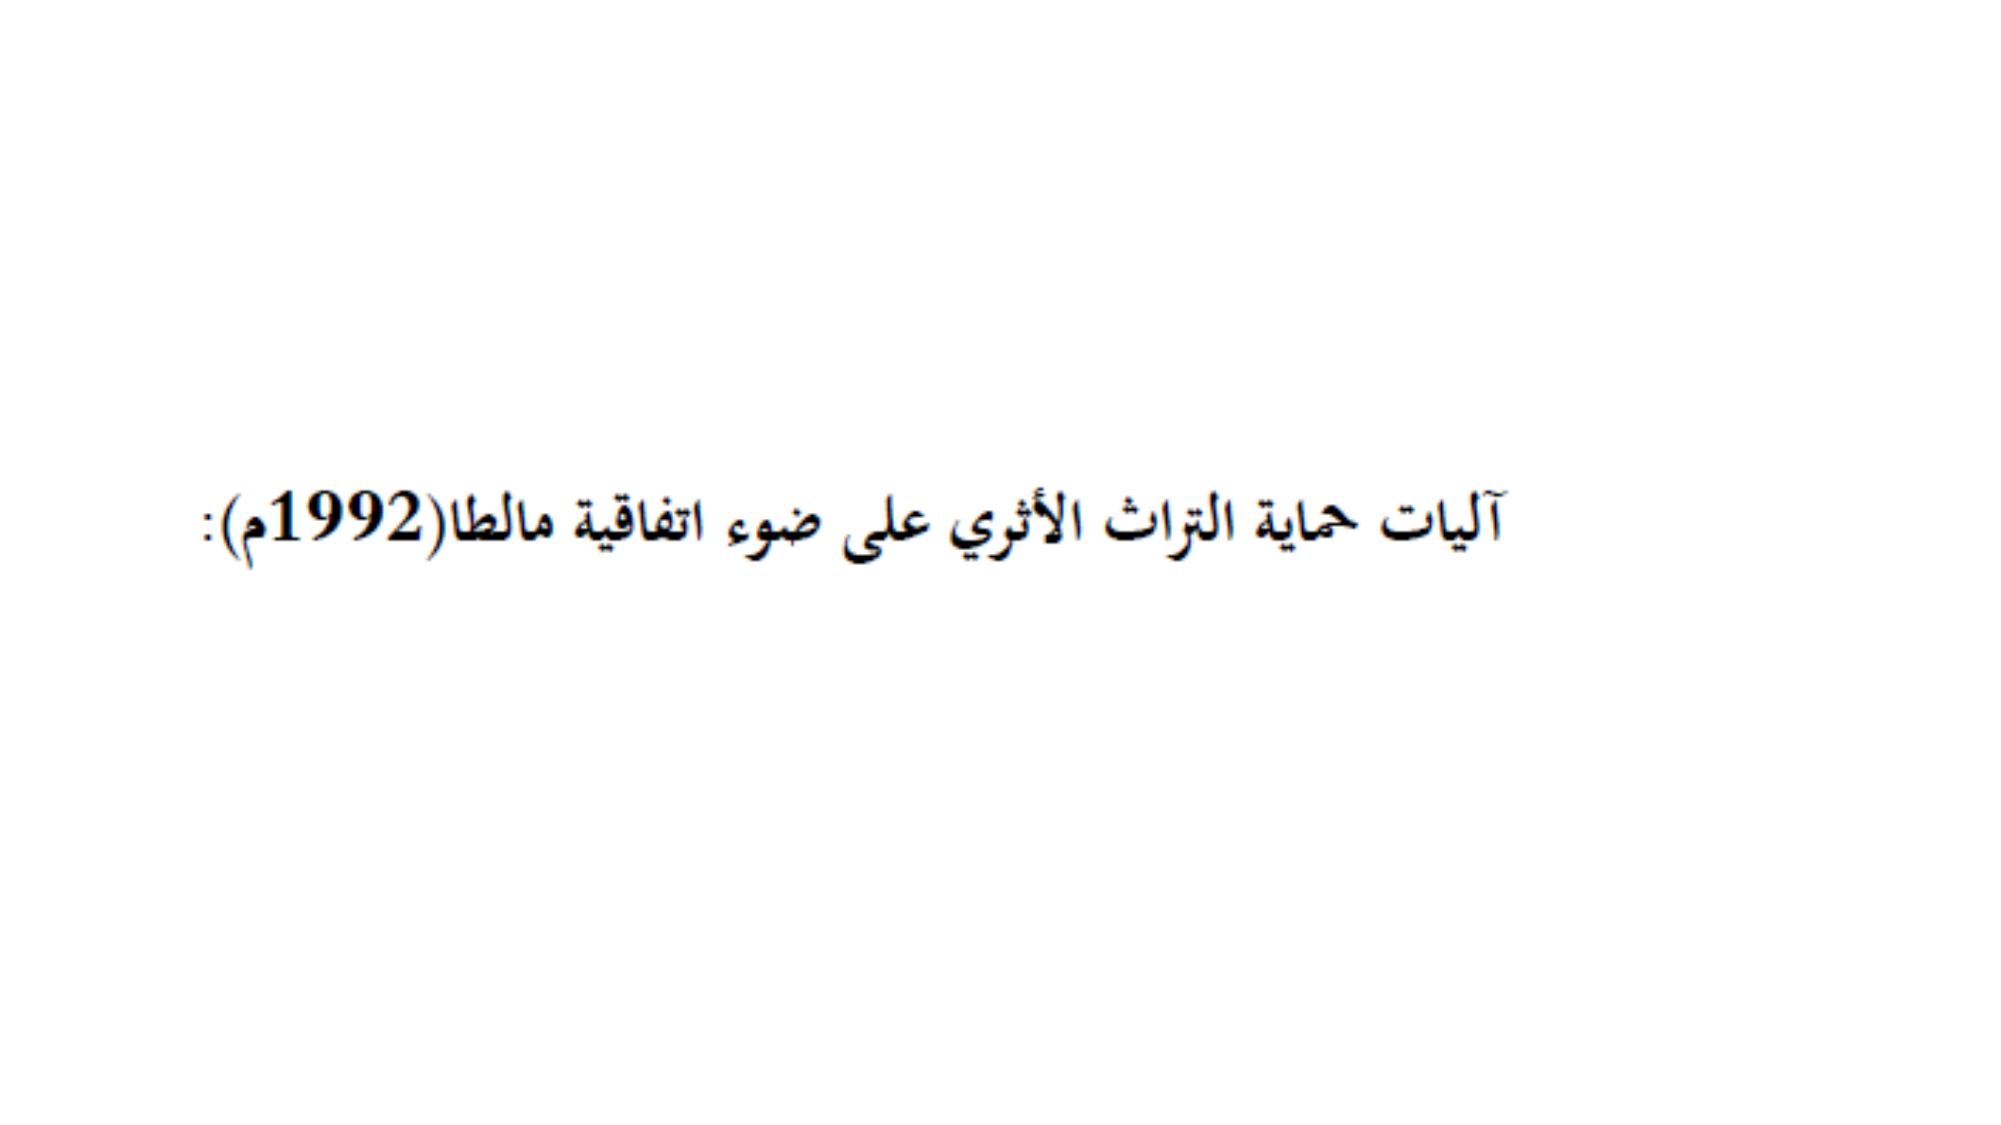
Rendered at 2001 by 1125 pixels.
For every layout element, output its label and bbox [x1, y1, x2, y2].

picture [191, 474, 1526, 594]
